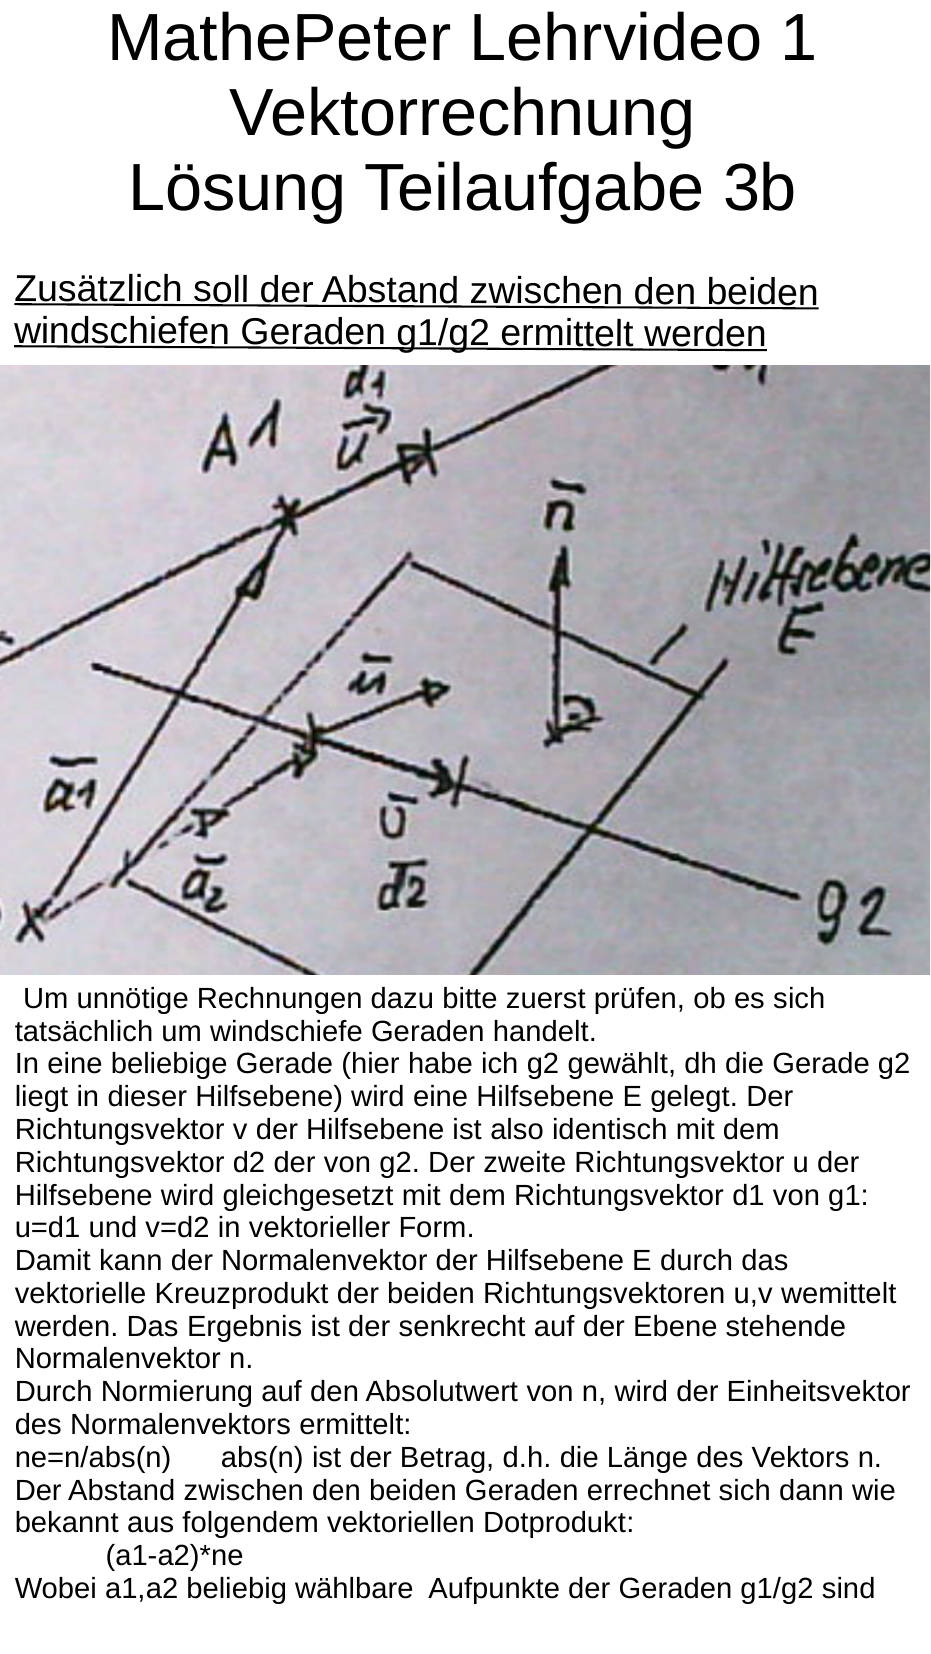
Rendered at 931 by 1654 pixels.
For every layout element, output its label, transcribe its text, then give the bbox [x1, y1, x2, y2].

text_box Zusätzlich soll der Abstand zwischen den beiden windschiefen Geraden g1/g2 ermittelt werden [0, 259, 916, 365]
text_box Um unnötige Rechnungen dazu bitte zuerst prüfen, ob es sich tatsächlich um windschiefe Geraden handelt. In eine beliebige Gerade (hier habe ich g2 gewählt, dh die Gerade g2 liegt in dieser Hilfsebene) wird eine Hilfsebene E gelegt. Der Richtungsvektor v der Hilfsebene ist also identisch mit dem Richtungsvektor d2 der von g2. Der zweite Richtungsvektor u der Hilfsebene wird gleichgesetzt mit dem Richtungsvektor d1 von g1: u=d1 und v=d2 in vektorieller Form. Damit kann der Normalenvektor der Hilfsebene E durch das vektorielle Kreuzprodukt der beiden Richtungsvektoren u,v wemittelt werden. Das Ergebnis ist der senkrecht auf der Ebene stehende Normalenvektor n. Durch Normierung auf den Absolutwert von n, wird der Einheitsvektor des Normalenvektors ermittelt: ne=n/abs(n) abs(n) ist der Betrag, d.h. die Länge des Vektors n. Der Abstand zwischen den beiden Geraden errechnet sich dann wie bekannt aus folgendem vektoriellen Dotprodukt: (a1-a2)*ne Wobei a1,a2 beliebig wählbare Aufpunkte der Geraden g1/g2 sind [0, 974, 931, 1645]
picture [0, 365, 931, 974]
title MathePeter Lehrvideo 1 Vektorrechnung Lösung Teilaufgabe 3b [6, 0, 920, 300]
